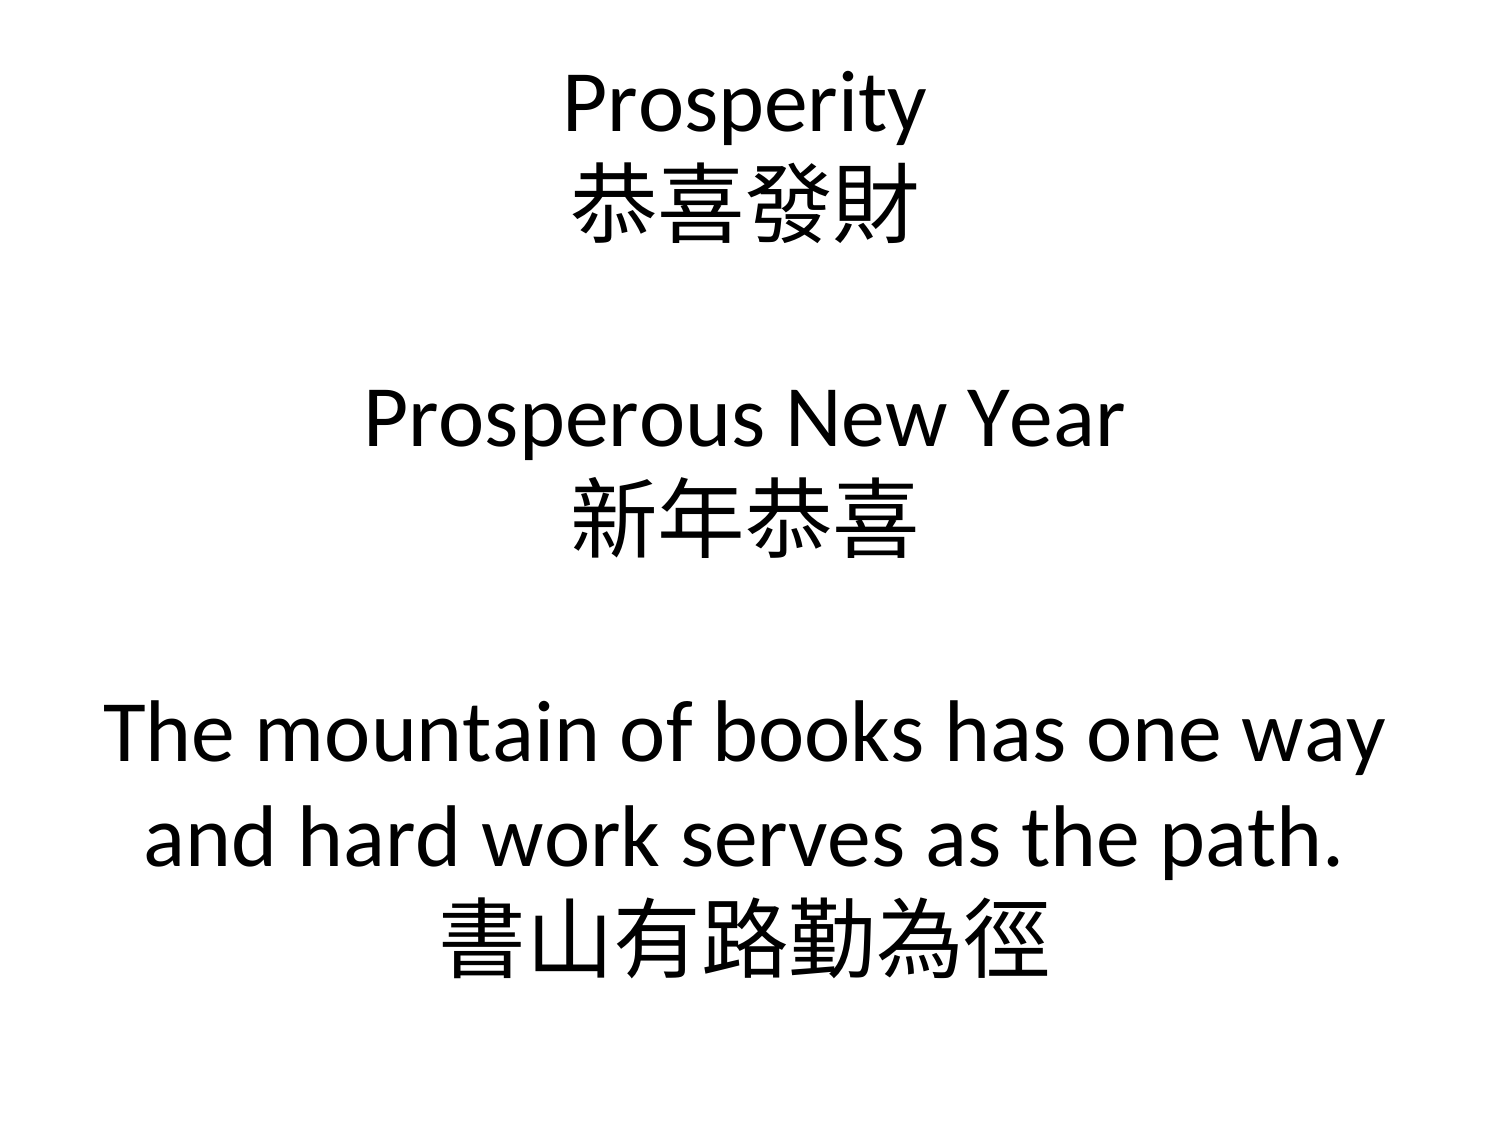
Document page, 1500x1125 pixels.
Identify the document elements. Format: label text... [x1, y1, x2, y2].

title Prosperity 恭喜發財 Prosperous New Year 新年恭喜 The mountain of books has one way and hard work serves as the path. 書山有路勤為徑 [64, 45, 1426, 1083]
